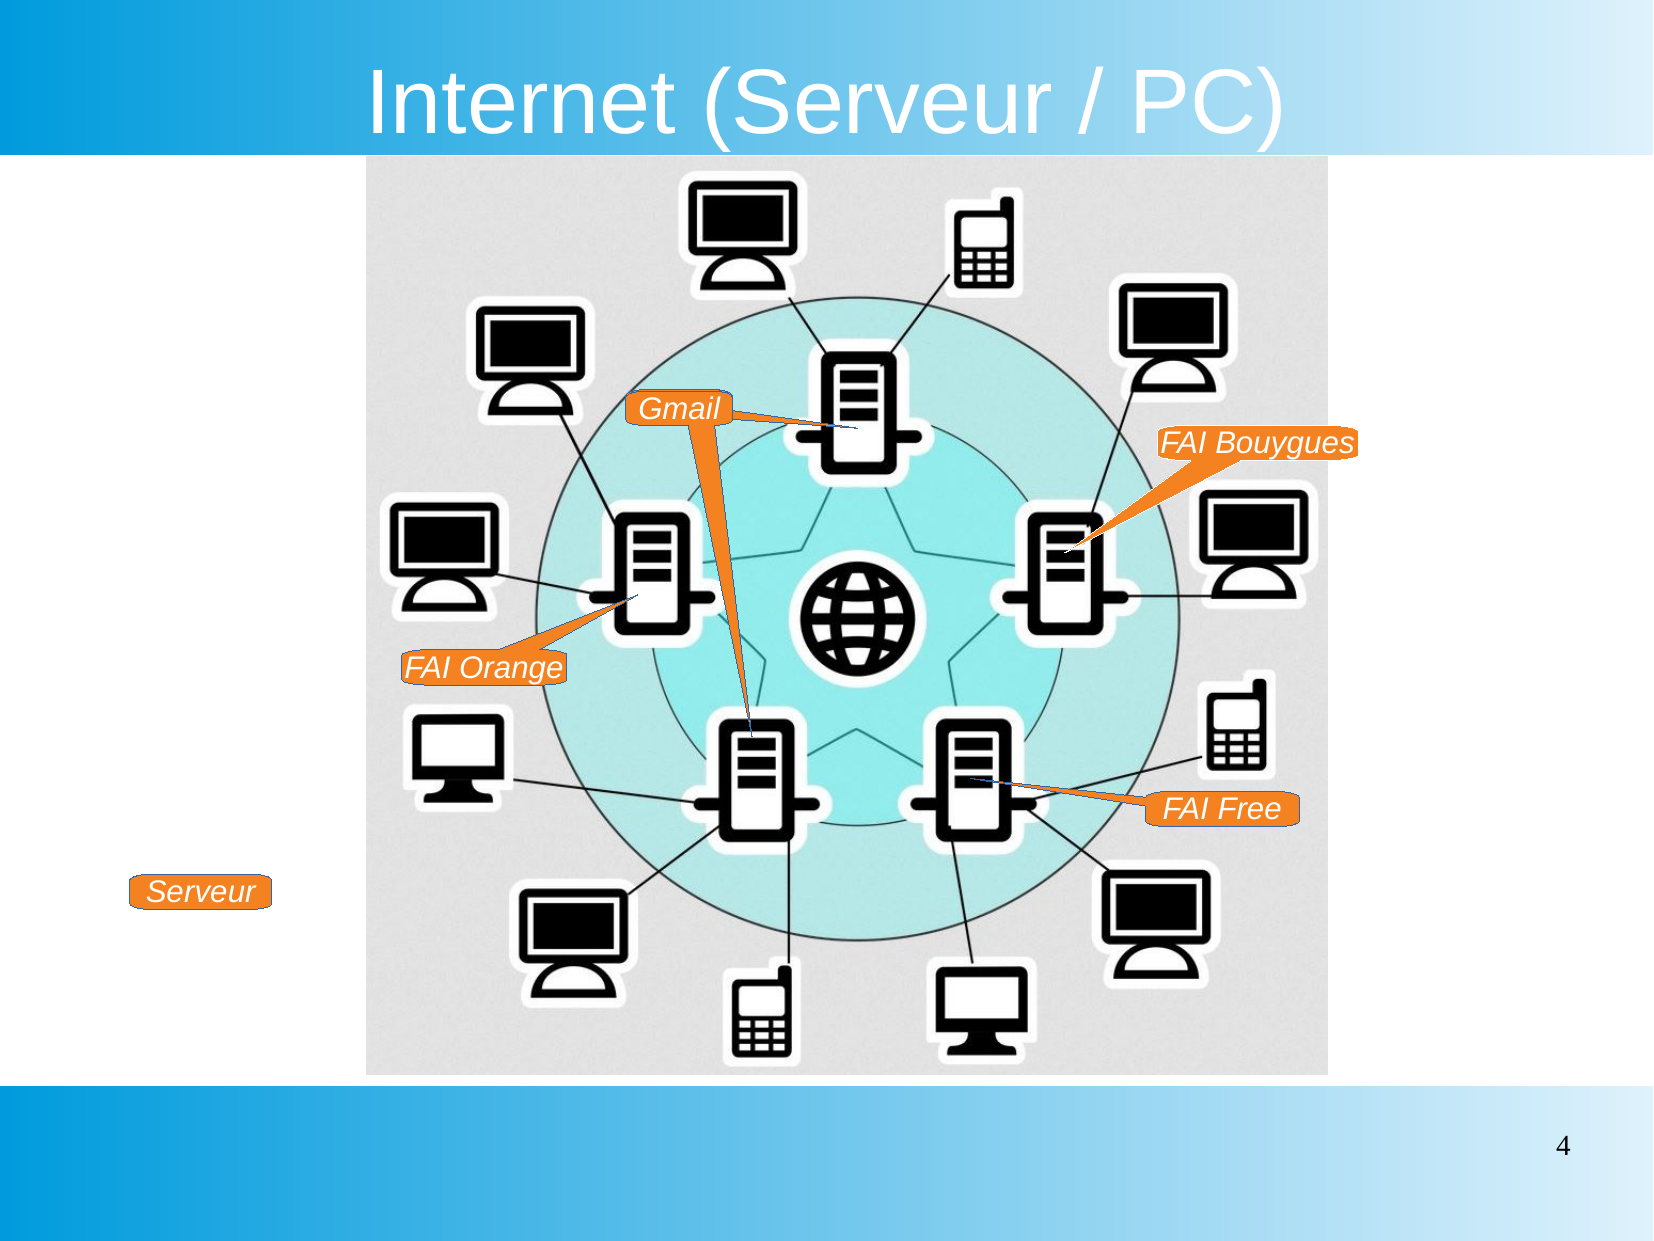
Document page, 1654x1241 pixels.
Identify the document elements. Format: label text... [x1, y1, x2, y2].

text_box FAI Free [970, 778, 1300, 827]
text_box Gmail [733, 410, 858, 429]
title Internet (Serveur / PC) [82, 49, 1571, 155]
text_box Serveur [129, 874, 272, 910]
picture [366, 156, 1328, 1075]
text_box FAI Bouygues [1064, 425, 1359, 553]
text_box Gmail [625, 391, 753, 737]
text_box FAI Orange [401, 594, 638, 686]
